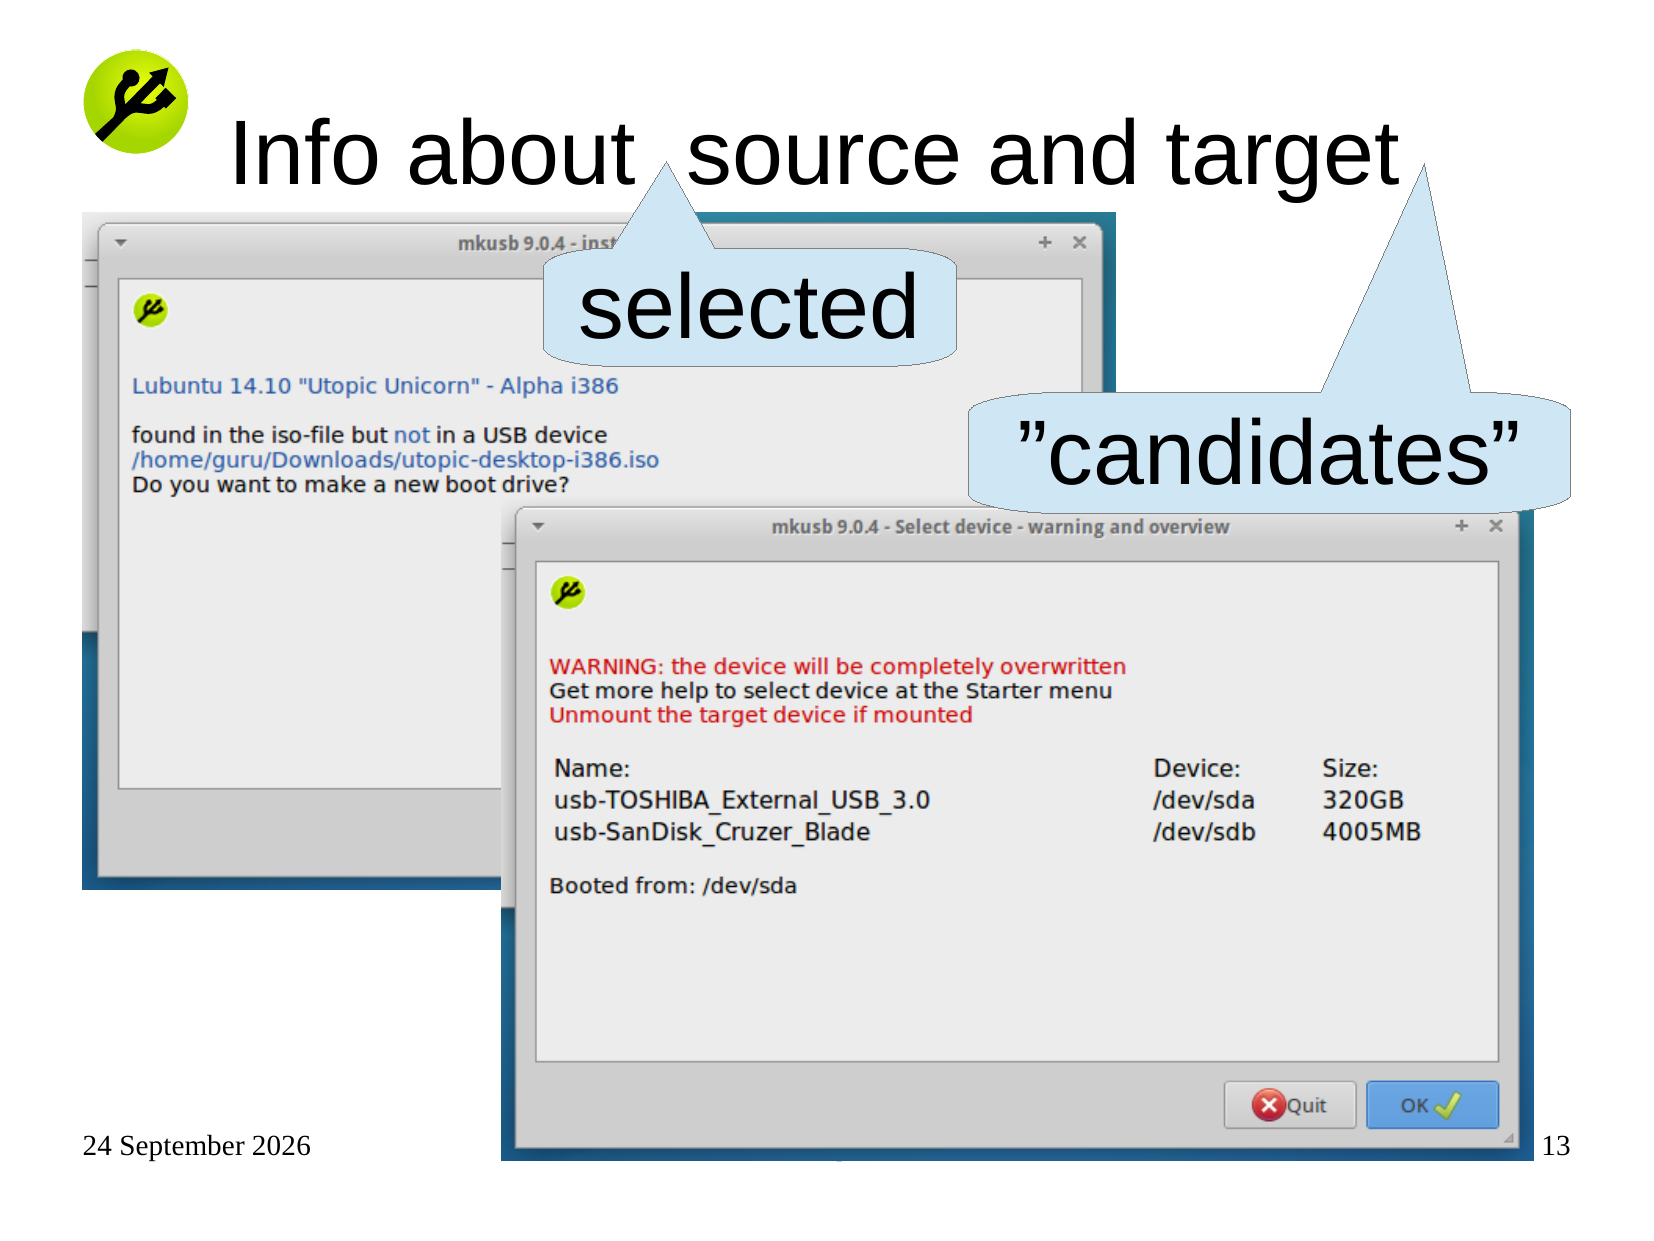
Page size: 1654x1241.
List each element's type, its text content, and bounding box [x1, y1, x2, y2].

text_box ”candidates” [968, 163, 1571, 514]
picture [82, 212, 1534, 1161]
title Info about source and target [82, 49, 1548, 257]
text_box selected [543, 161, 957, 367]
